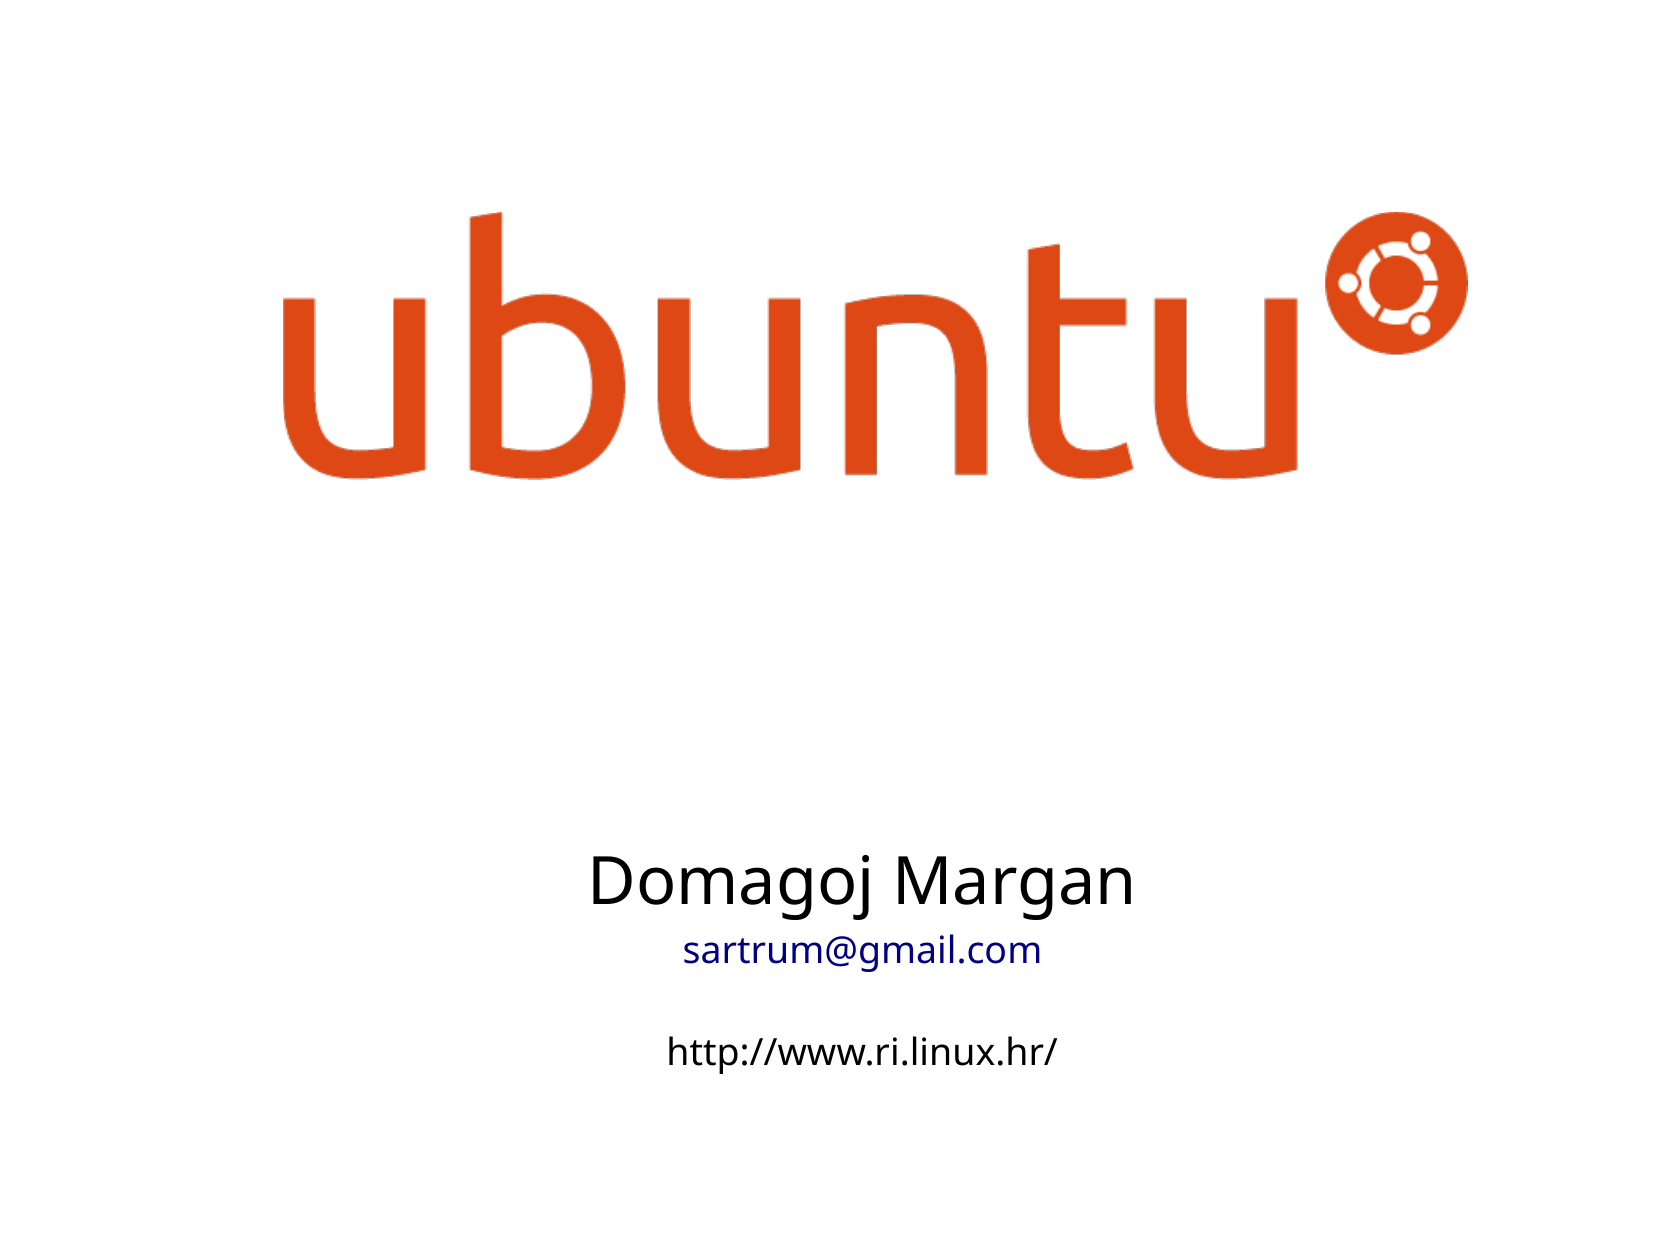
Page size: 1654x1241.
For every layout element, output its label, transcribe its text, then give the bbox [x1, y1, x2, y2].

picture [283, 212, 1468, 480]
text_box Domagoj Margan sartrum@gmail.com http://www.ri.linux.hr/ [337, 840, 1388, 1161]
